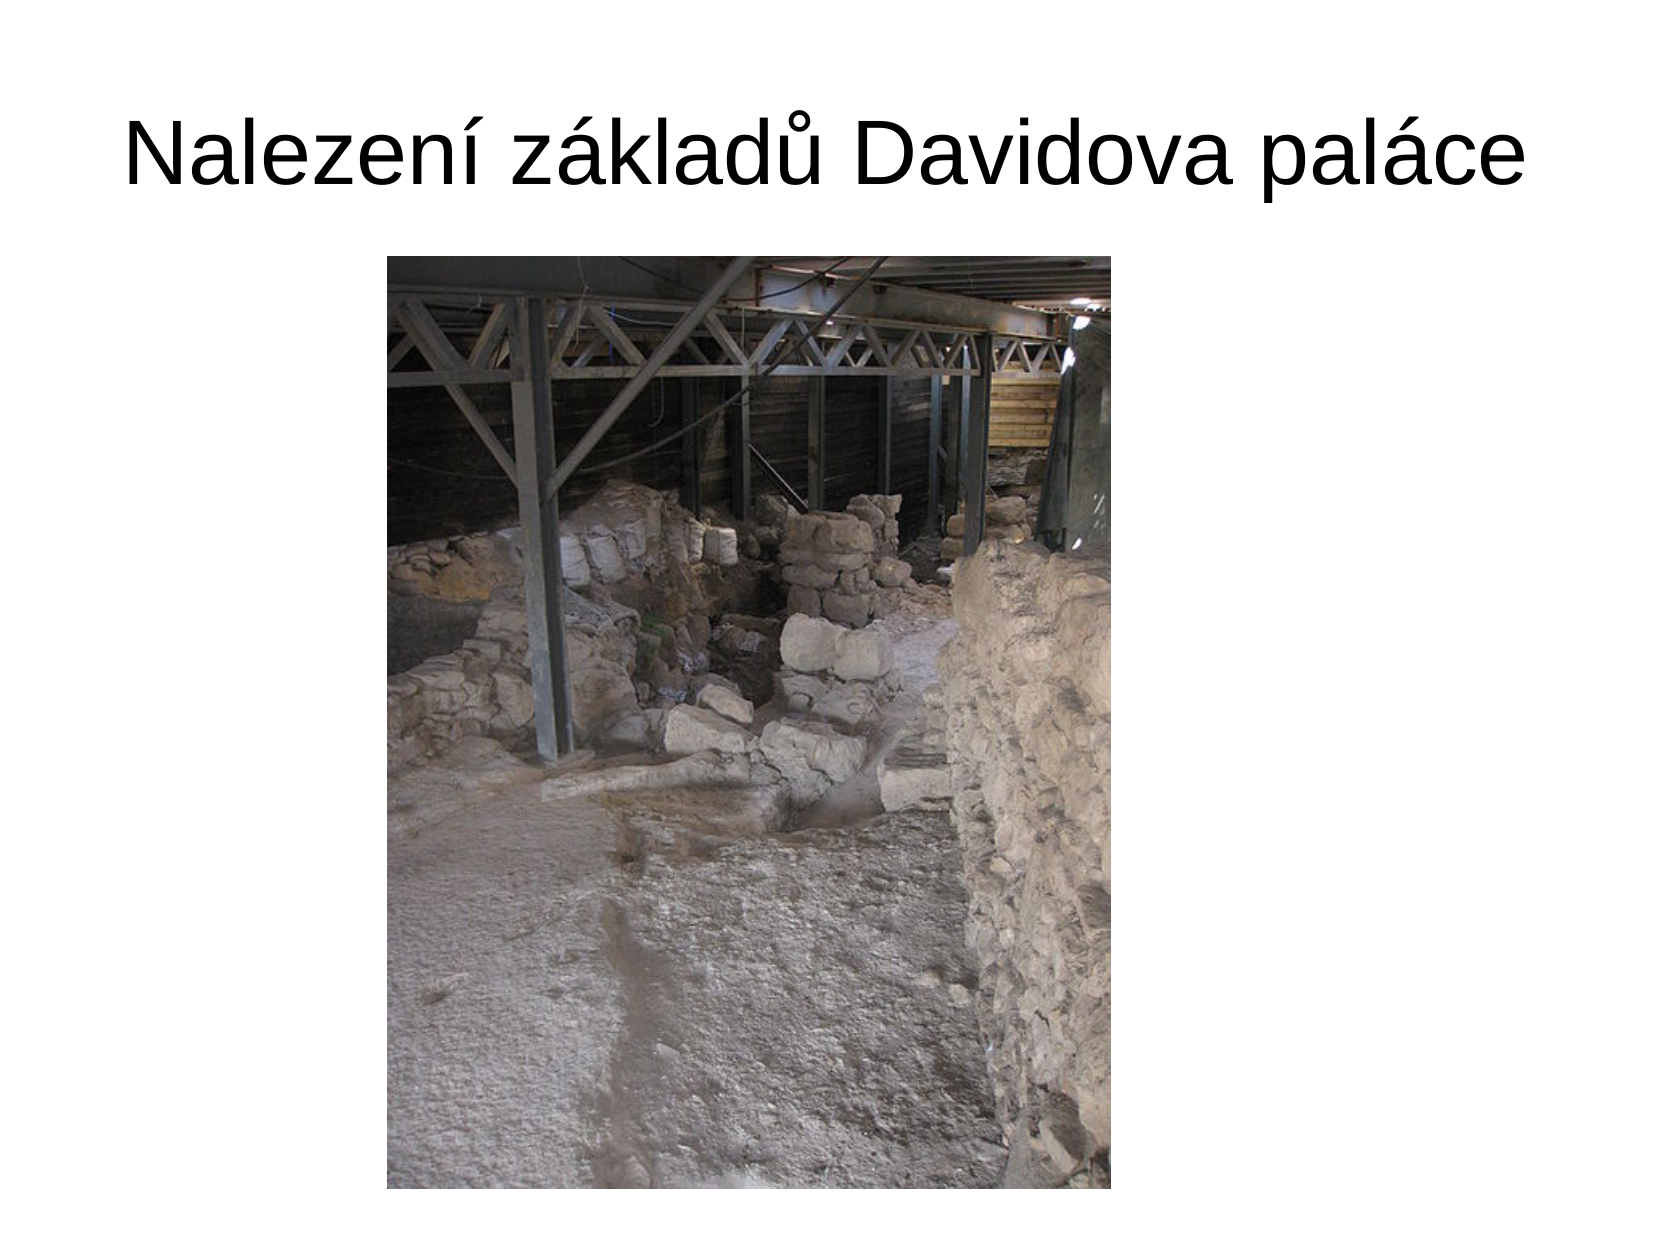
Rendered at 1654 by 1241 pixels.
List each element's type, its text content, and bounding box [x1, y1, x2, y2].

title Nalezení základů Davidova paláce [82, 49, 1571, 257]
picture [387, 256, 1111, 1189]
